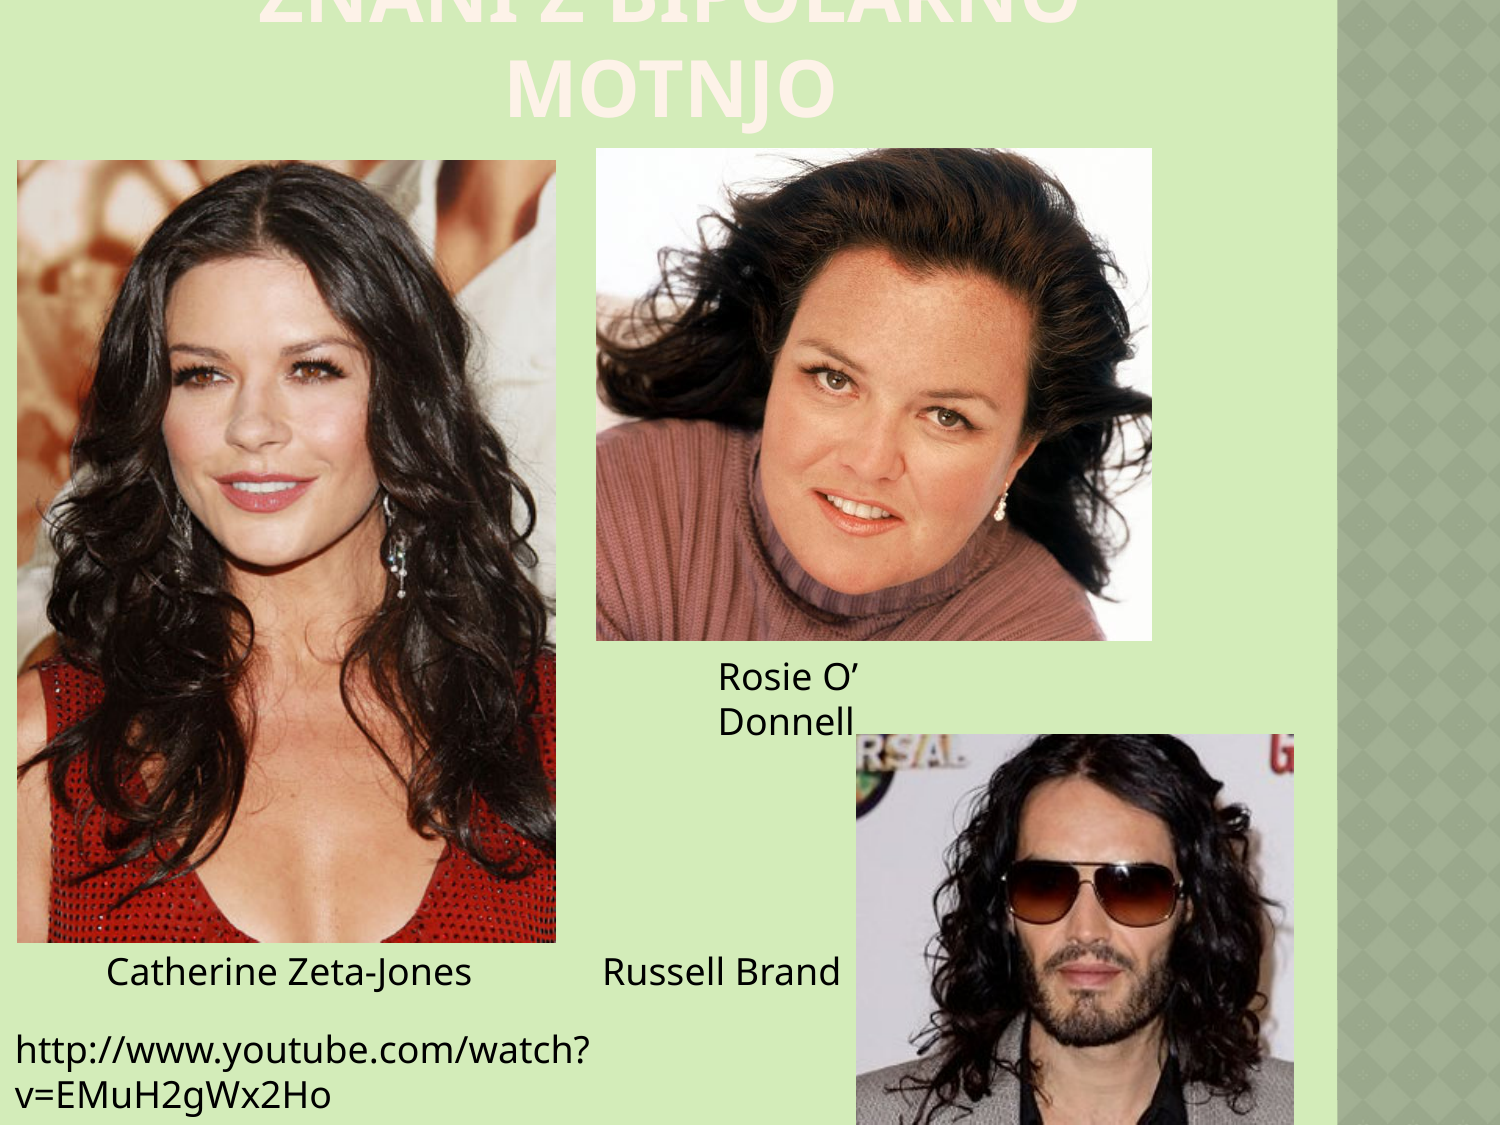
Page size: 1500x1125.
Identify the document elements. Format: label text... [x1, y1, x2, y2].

text_box Rosie O’ Donnell [702, 645, 1010, 751]
picture [17, 160, 556, 940]
picture [596, 148, 1152, 641]
text_box Catherine Zeta-Jones [17, 940, 561, 1001]
title ZNANI Z BIPOLARNO MOTNJO [76, 0, 1265, 133]
text_box Russell Brand [584, 940, 857, 1001]
text_box http://www.youtube.com/watch?v=EMuH2gWx2Ho [0, 1018, 750, 1124]
picture [856, 734, 1294, 1125]
